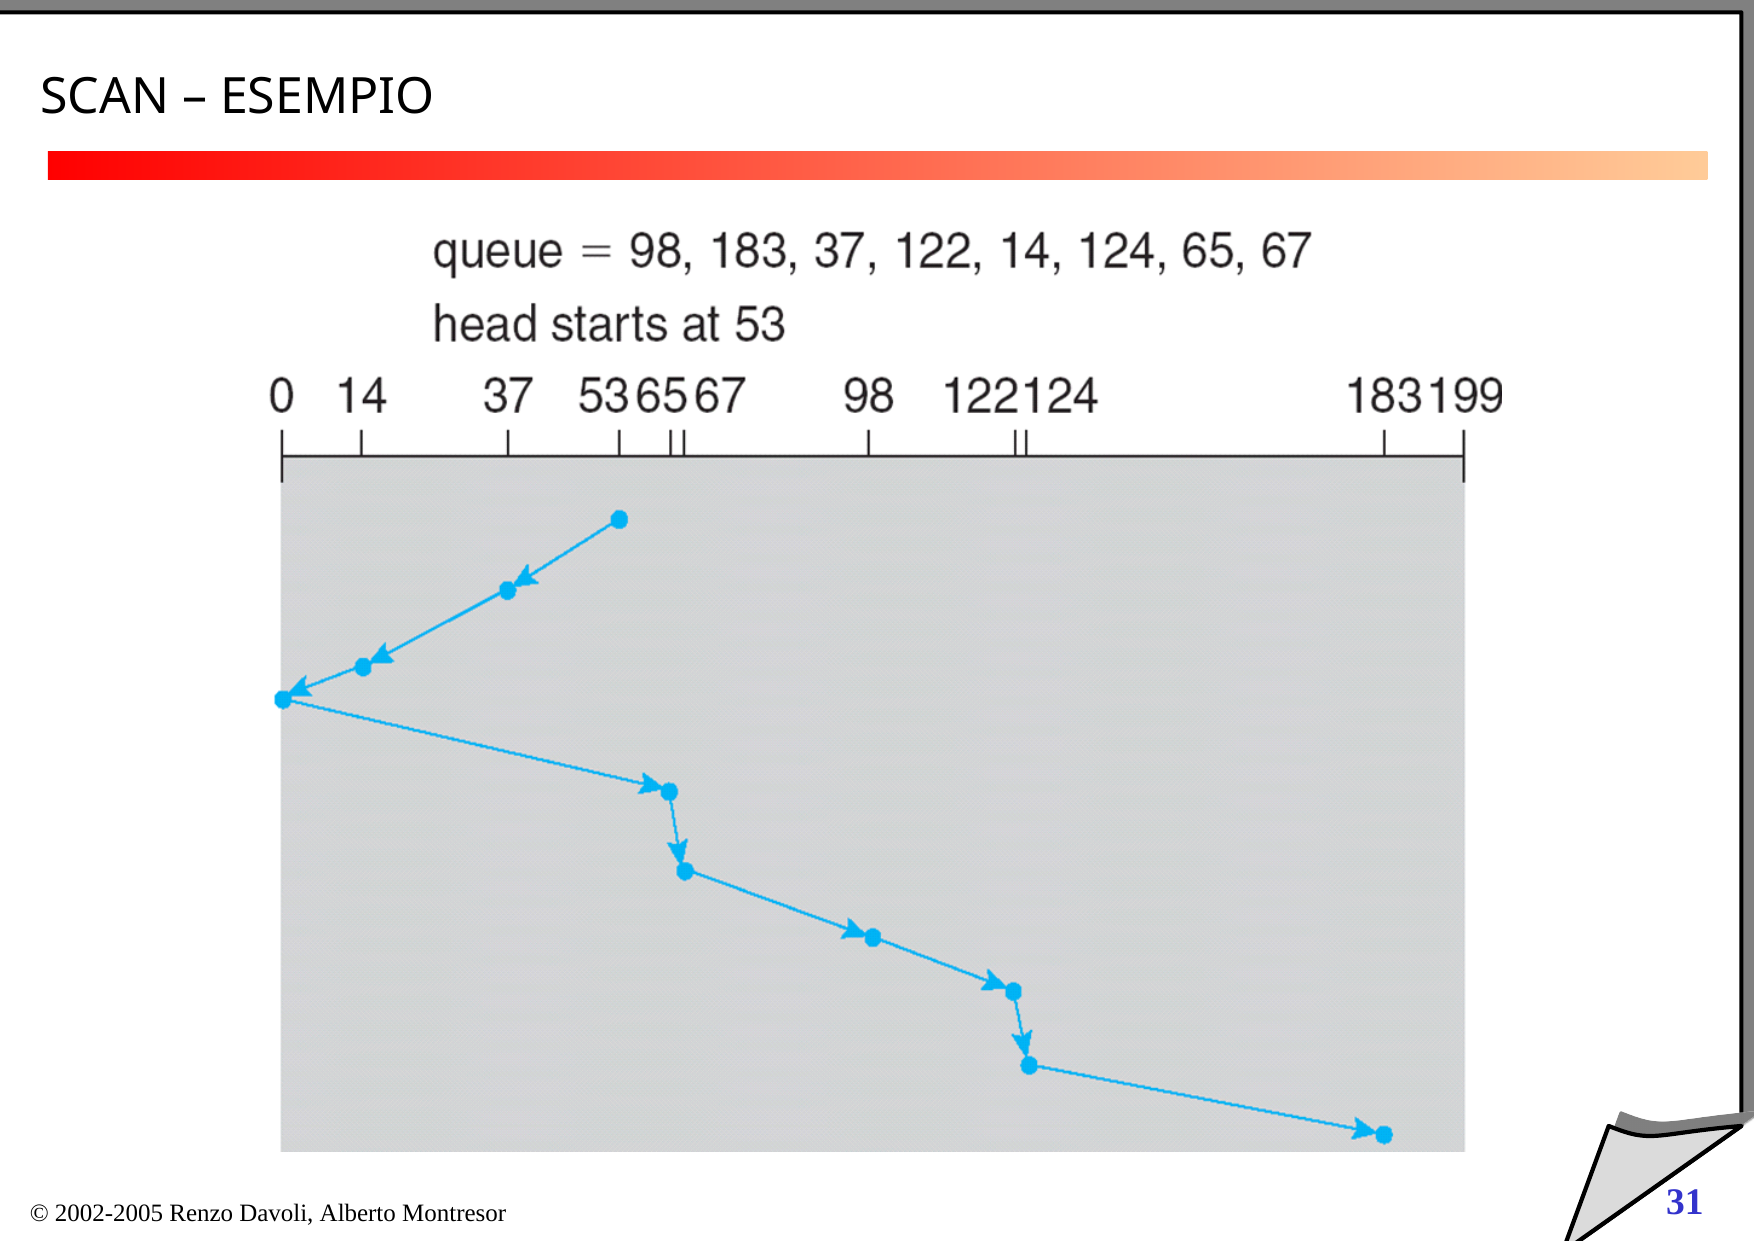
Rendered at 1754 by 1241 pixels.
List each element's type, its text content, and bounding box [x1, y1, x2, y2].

title SCAN – ESEMPIO [40, 49, 1714, 144]
picture [265, 221, 1502, 1152]
